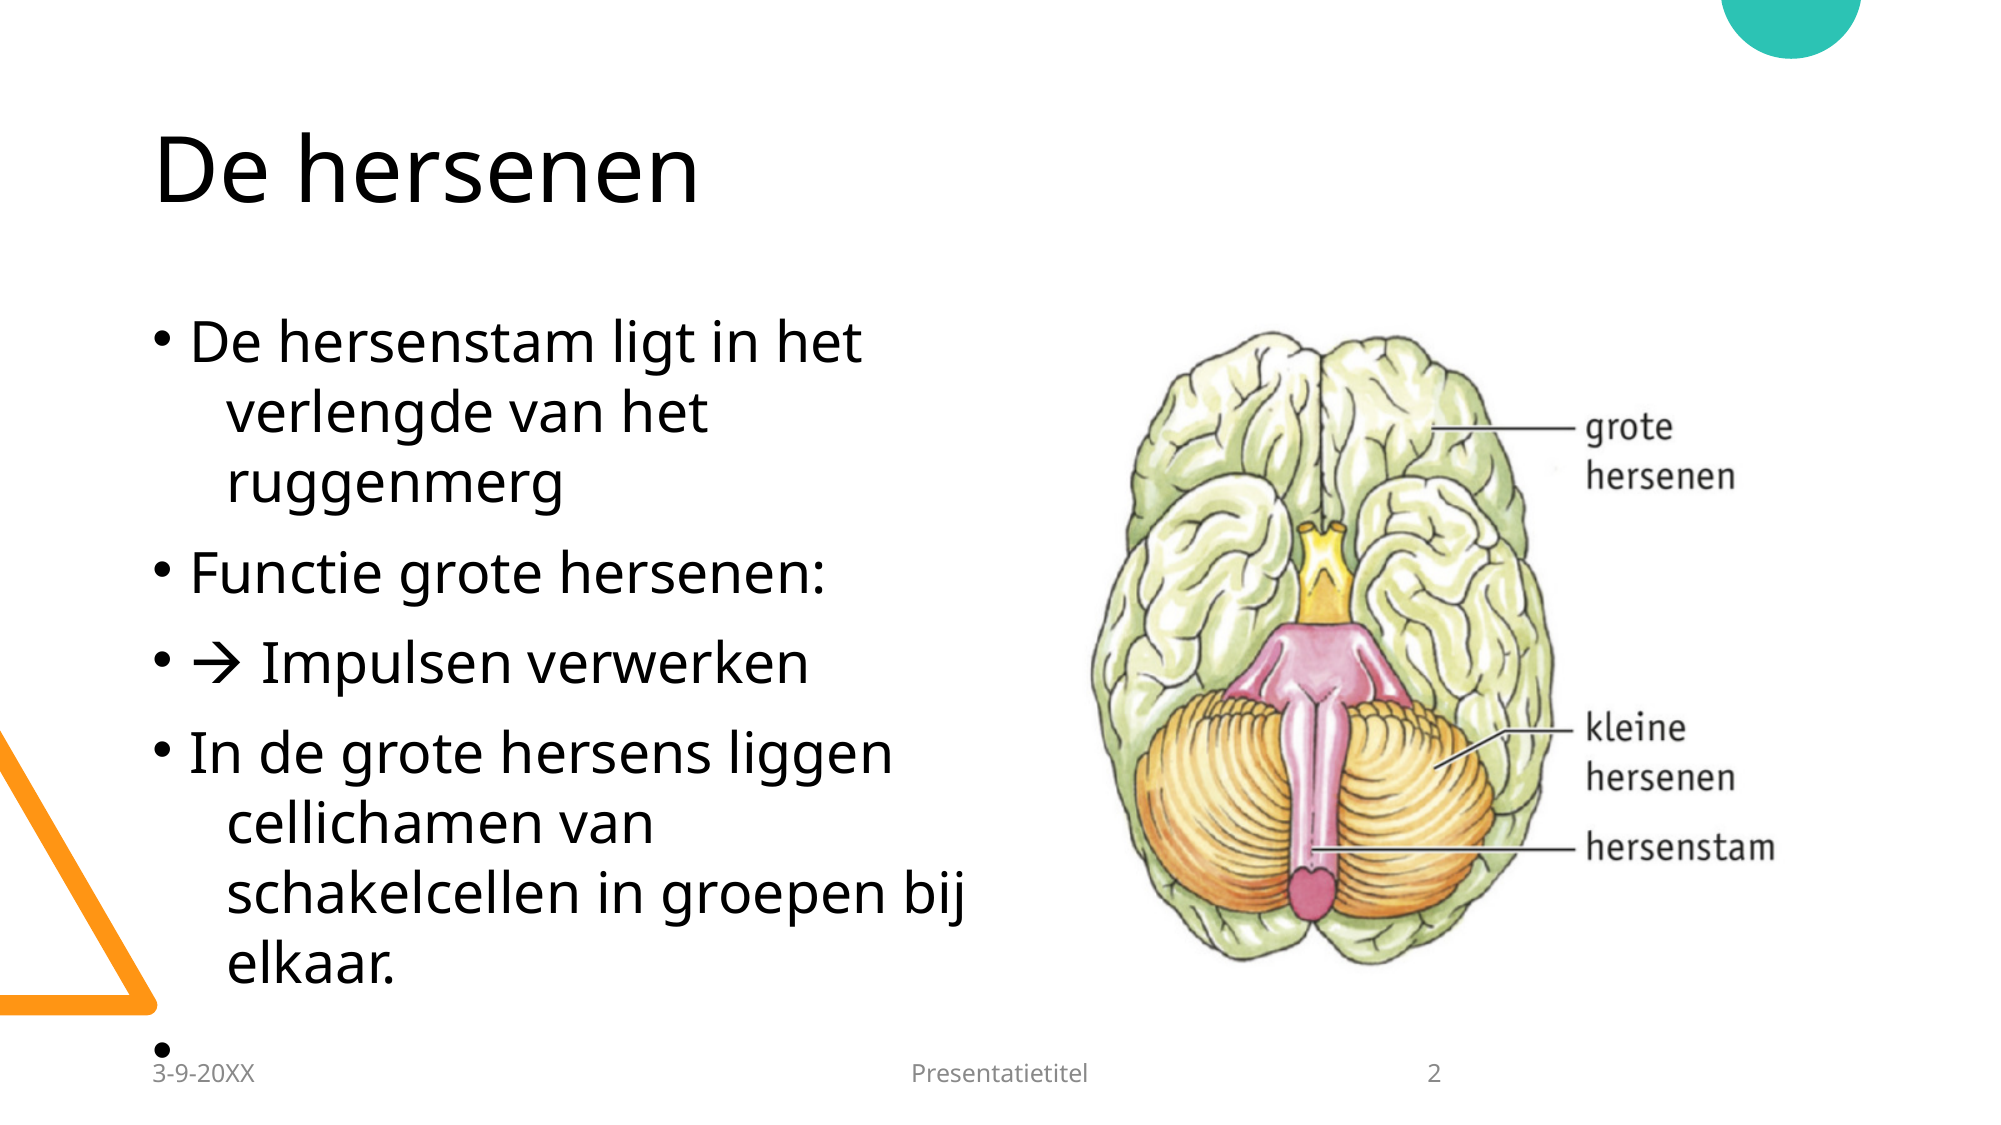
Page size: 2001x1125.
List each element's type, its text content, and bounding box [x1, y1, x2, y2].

text_box ‹nr.› [1412, 1042, 1863, 1103]
title De hersenen [137, 59, 1863, 278]
text_box 3-9-20XX [137, 1042, 588, 1103]
picture [1075, 299, 1800, 1014]
text_box Presentatietitel [662, 1042, 1338, 1103]
list De hersenstam ligt in het verlengde van het ruggenmerg Functie grote hersenen:  Impulsen verwerken In de grote hersens liggen cellichamen van schakelcellen in groepen bij elkaar. [137, 299, 988, 1014]
